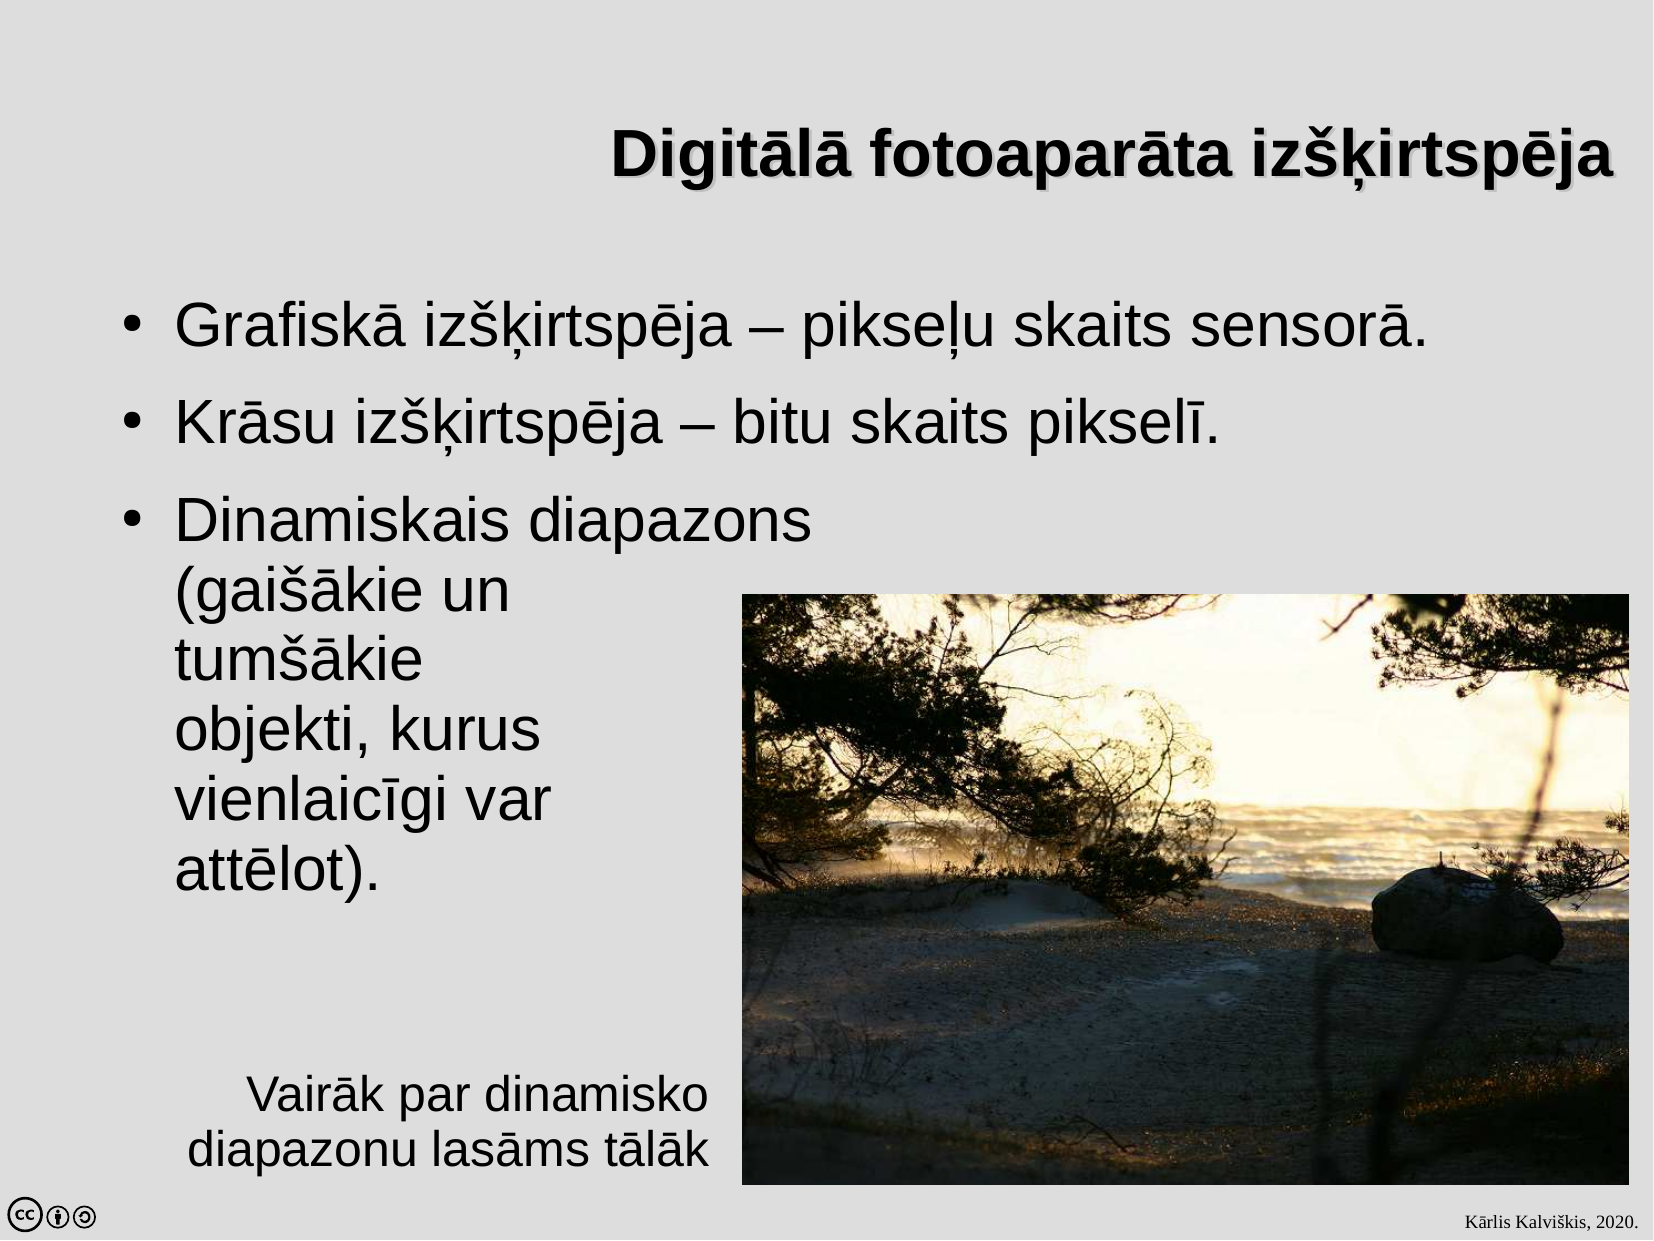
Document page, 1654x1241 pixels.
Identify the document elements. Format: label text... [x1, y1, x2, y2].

list Grafiskā izšķirtspēja – pikseļu skaits sensorā. Krāsu izšķirtspēja – bitu skaits pikselī. Dinamiskais diapazons (gaišākie un tumšākie objekti, kurus vienlaicīgi var attēlot). [37, 290, 1620, 1010]
text_box Vairāk par dinamisko diapazonu lasāms tālāk [166, 1058, 725, 1185]
title Digitālā fotoaparāta izšķirtspēja [42, 49, 1615, 257]
picture [742, 594, 1629, 1185]
